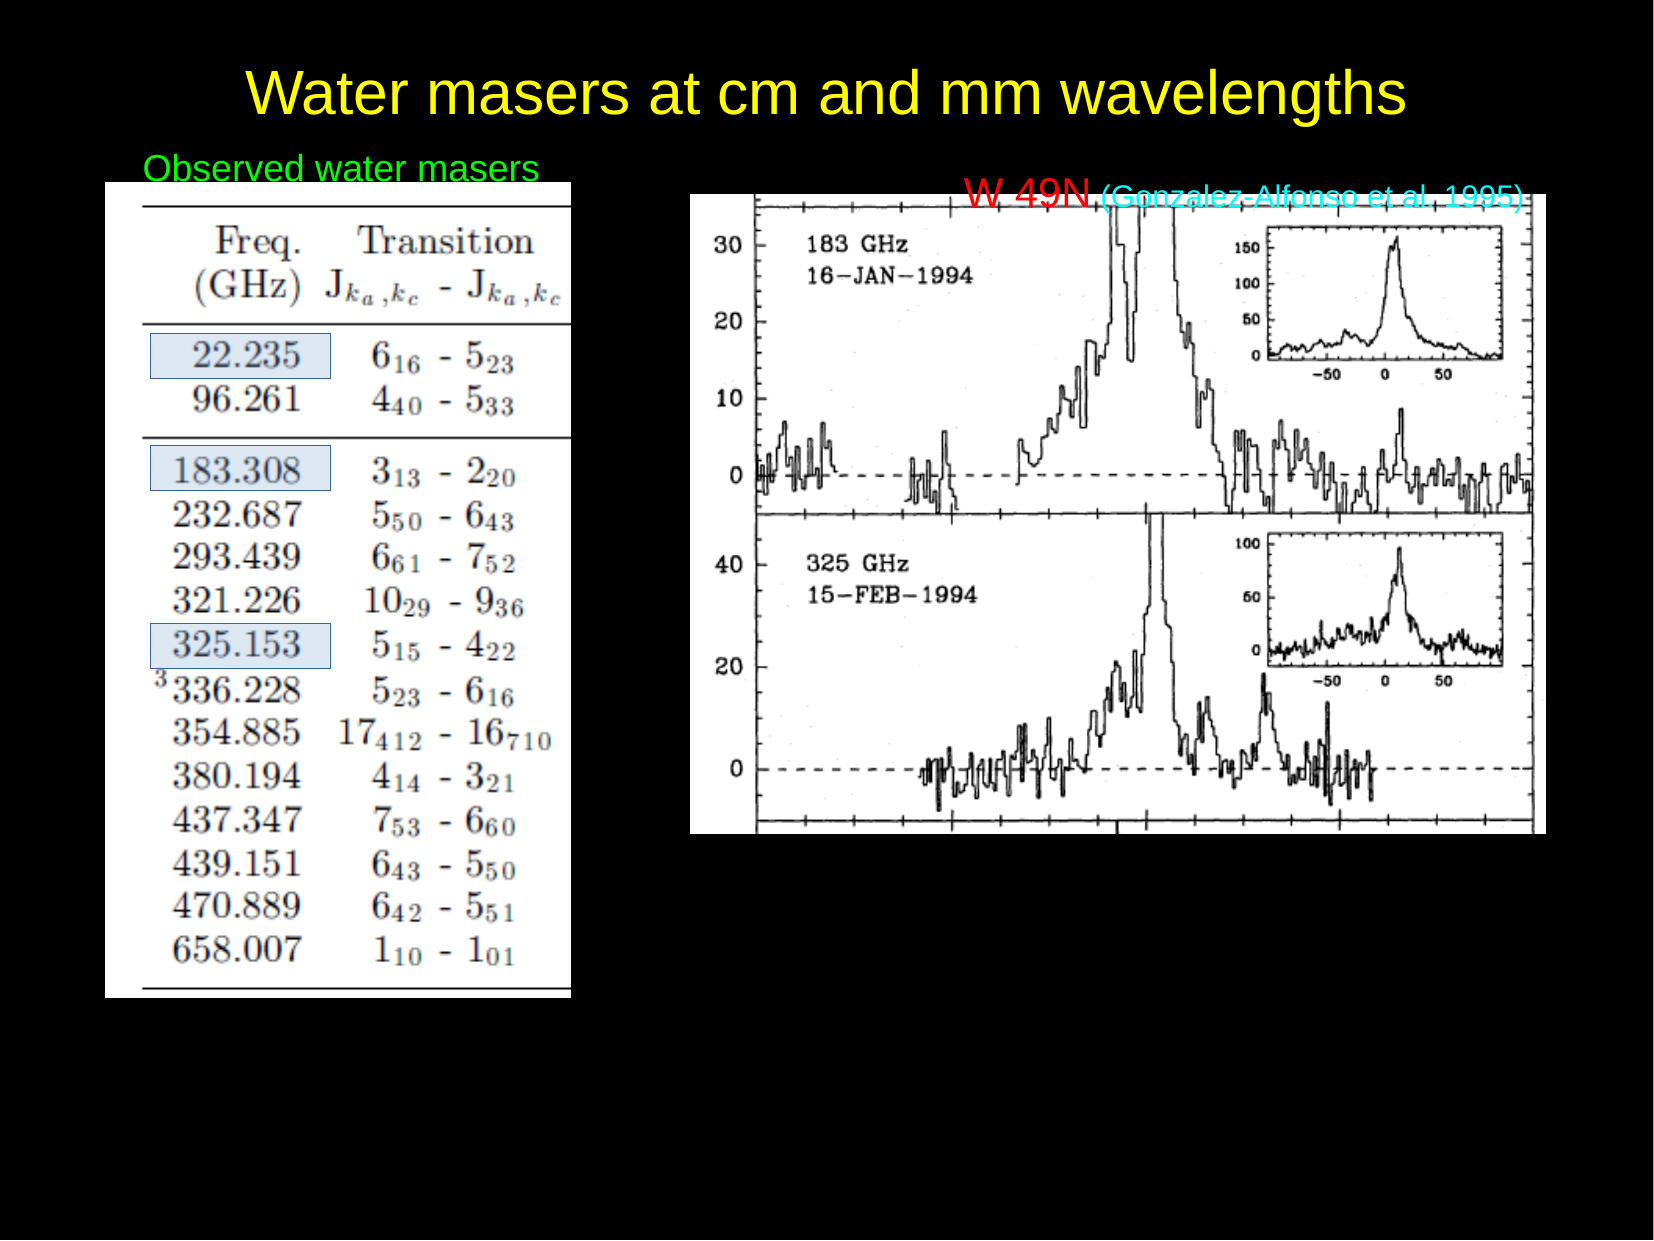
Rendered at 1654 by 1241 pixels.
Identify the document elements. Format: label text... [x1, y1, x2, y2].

text_box [150, 445, 331, 491]
text_box [150, 623, 331, 669]
text_box Observed water masers [127, 119, 563, 177]
text_box [150, 333, 331, 379]
picture [105, 182, 571, 998]
picture [690, 194, 1546, 834]
text_box Water masers at cm and mm wavelengths [230, 15, 1424, 101]
text_box W 49N (Gonzalez-Alfonso et al. 1995) [949, 138, 1541, 201]
picture [1116, 201, 1129, 205]
